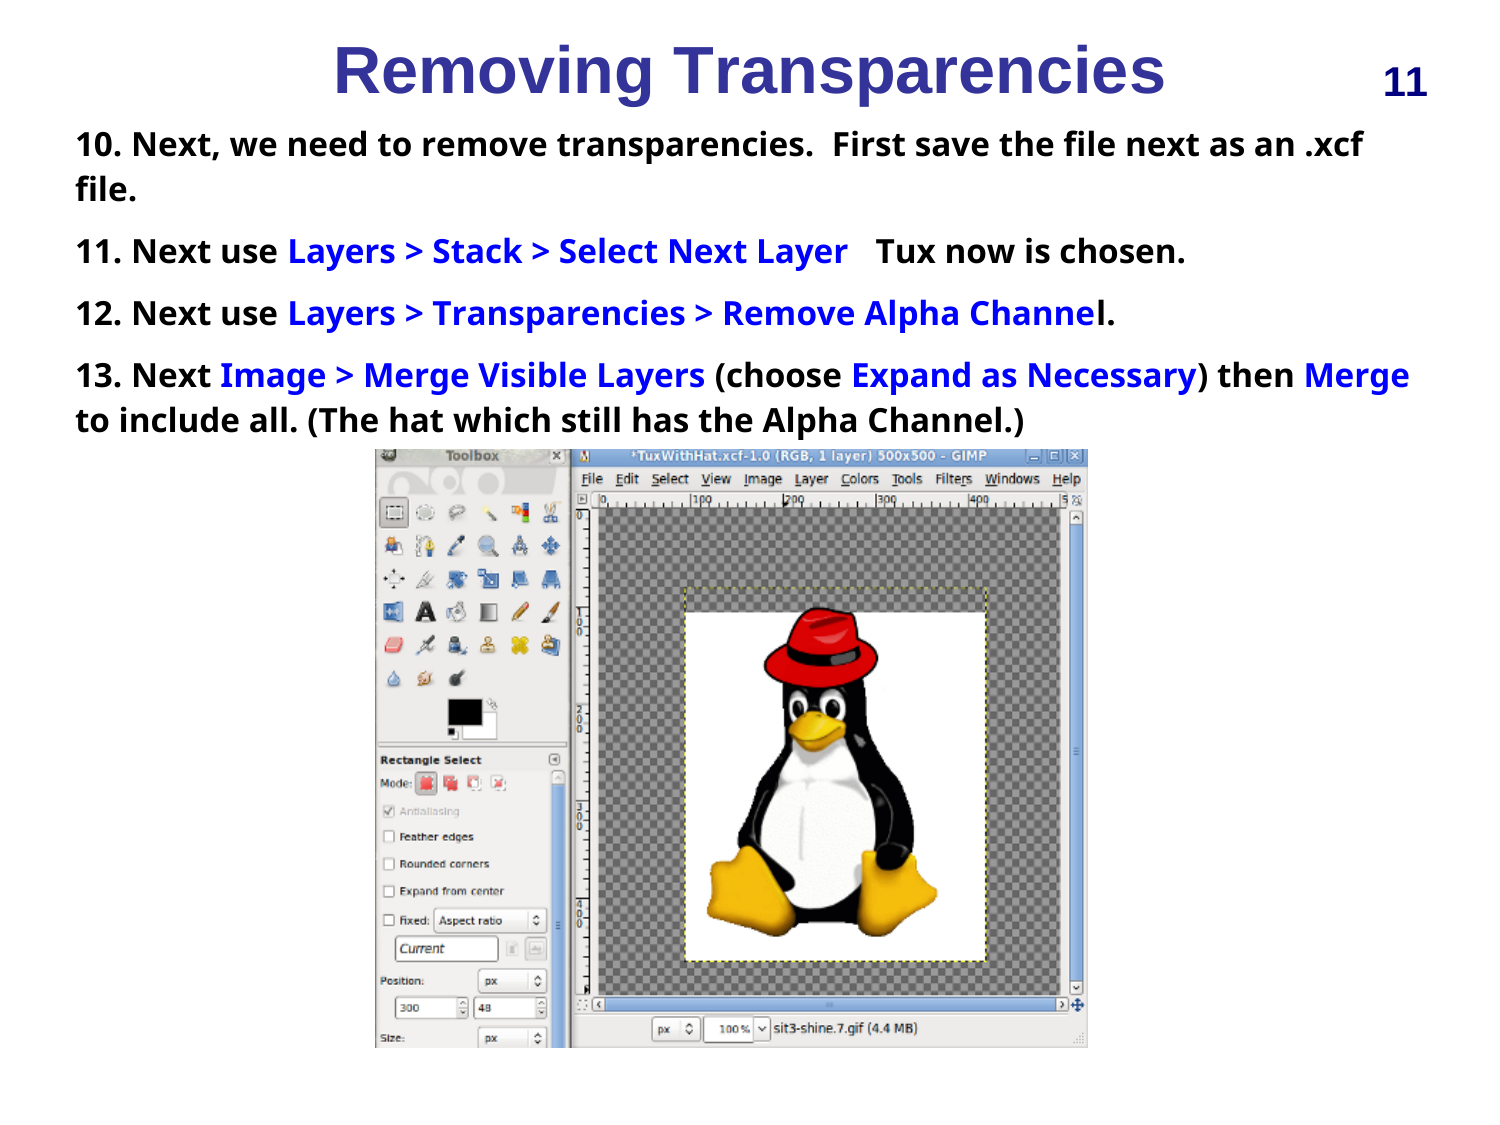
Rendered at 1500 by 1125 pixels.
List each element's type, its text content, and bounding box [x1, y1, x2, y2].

picture [375, 449, 1088, 1048]
subtitle 10. Next, we need to remove transparencies. First save the file next as an .xcf file. 11. Next use Layers > Stack > Select Next Layer Tux now is chosen. 12. Next use Layers > Transparencies > Remove Alpha Channel. 13. Next Image > Merge Visible Layers (choose Expand as Necessary) then Merge to include all. (The hat which still has the Alpha Channel.) [75, 148, 1426, 415]
text_box 11 [1350, 47, 1463, 113]
title Removing Transparencies [75, 32, 1426, 108]
